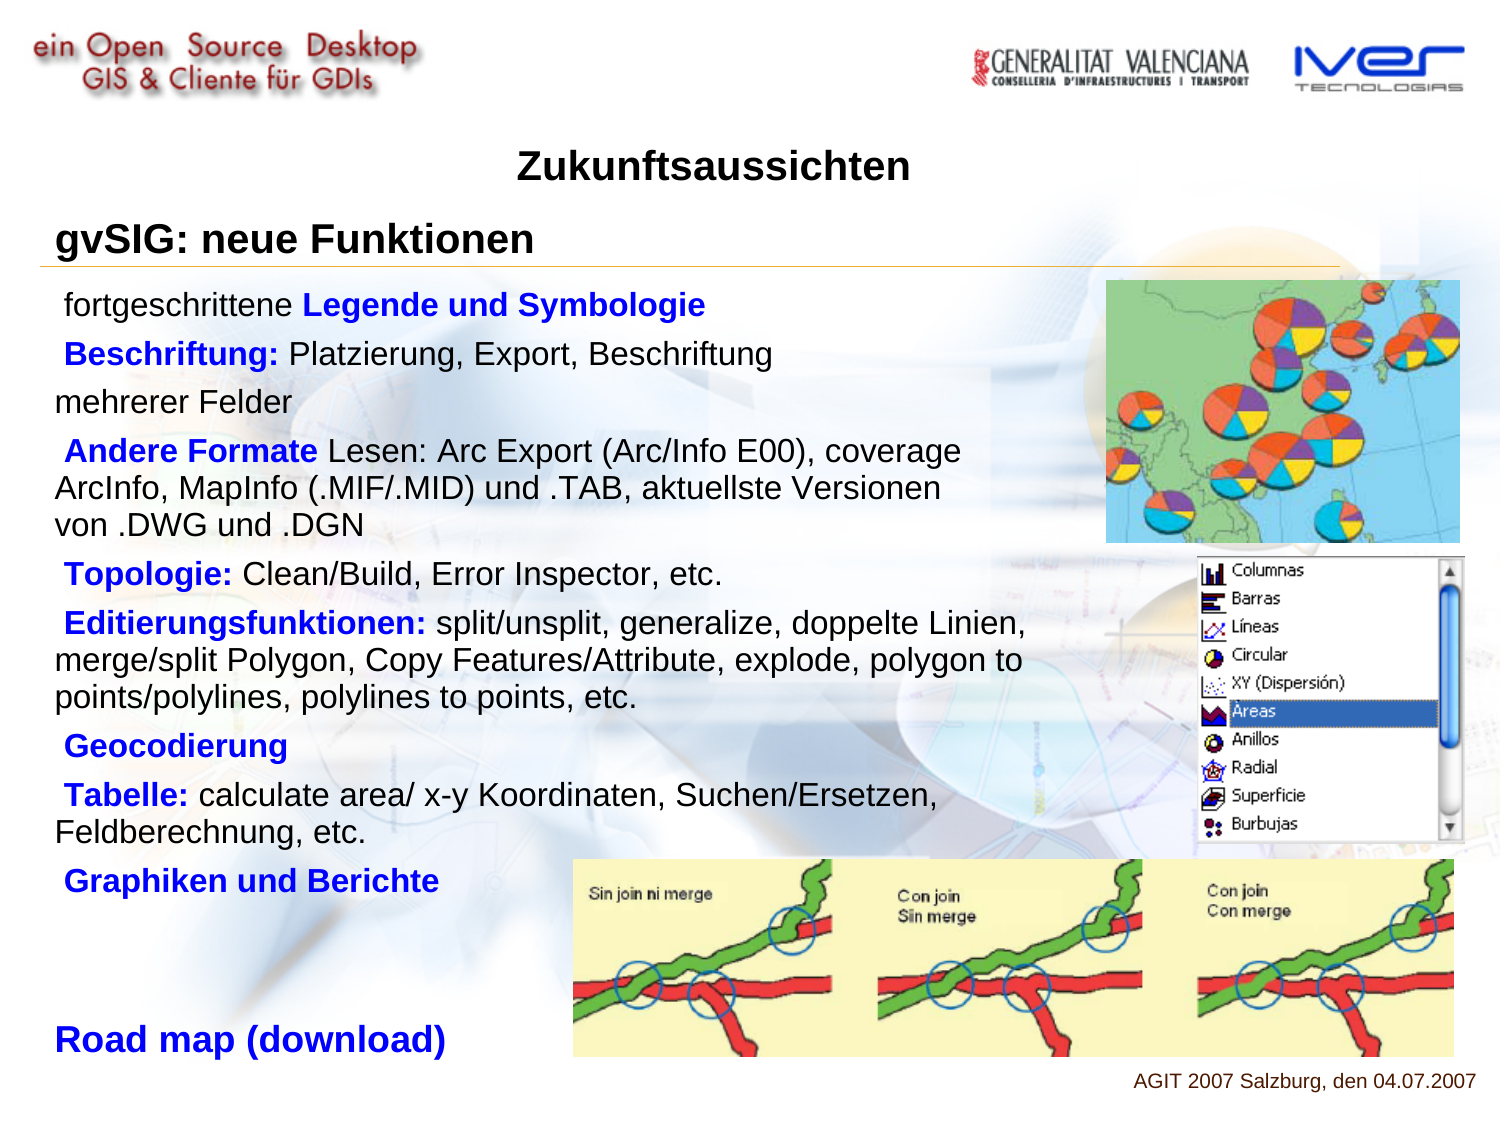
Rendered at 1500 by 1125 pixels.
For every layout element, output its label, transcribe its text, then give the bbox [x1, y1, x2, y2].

text_box AGIT 2007 Salzburg, den 04.07.2007 [1133, 1070, 1478, 1094]
text_box Zukunftsaussichten [0, 137, 1429, 203]
picture [0, 5, 1500, 1125]
text_box gvSIG: neue Funktionen [40, 210, 1169, 274]
text_box fortgeschrittene Legende und Symbologie Beschriftung: Platzierung, Export, Beschriftung mehrerer Felder Andere Formate Lesen: Arc Export (Arc/Info E00), coverage ArcInfo, MapInfo (.MIF/.MID) und .TAB, aktuellste Versionen von .DWG und .DGN Topologie: Clean/Build, Error Inspector, etc. Editierungsfunktionen: split/unsplit, generalize, doppelte Linien, merge/split Polygon, Copy Features/Attribute, explode, polygon to points/polylines, polylines to points, etc. Geocodierung Tabelle: calculate area/ x-y Koordinaten, Suchen/Ersetzen, Feldberechnung, etc. Graphiken und Berichte Road map (download) [39, 278, 1071, 1094]
